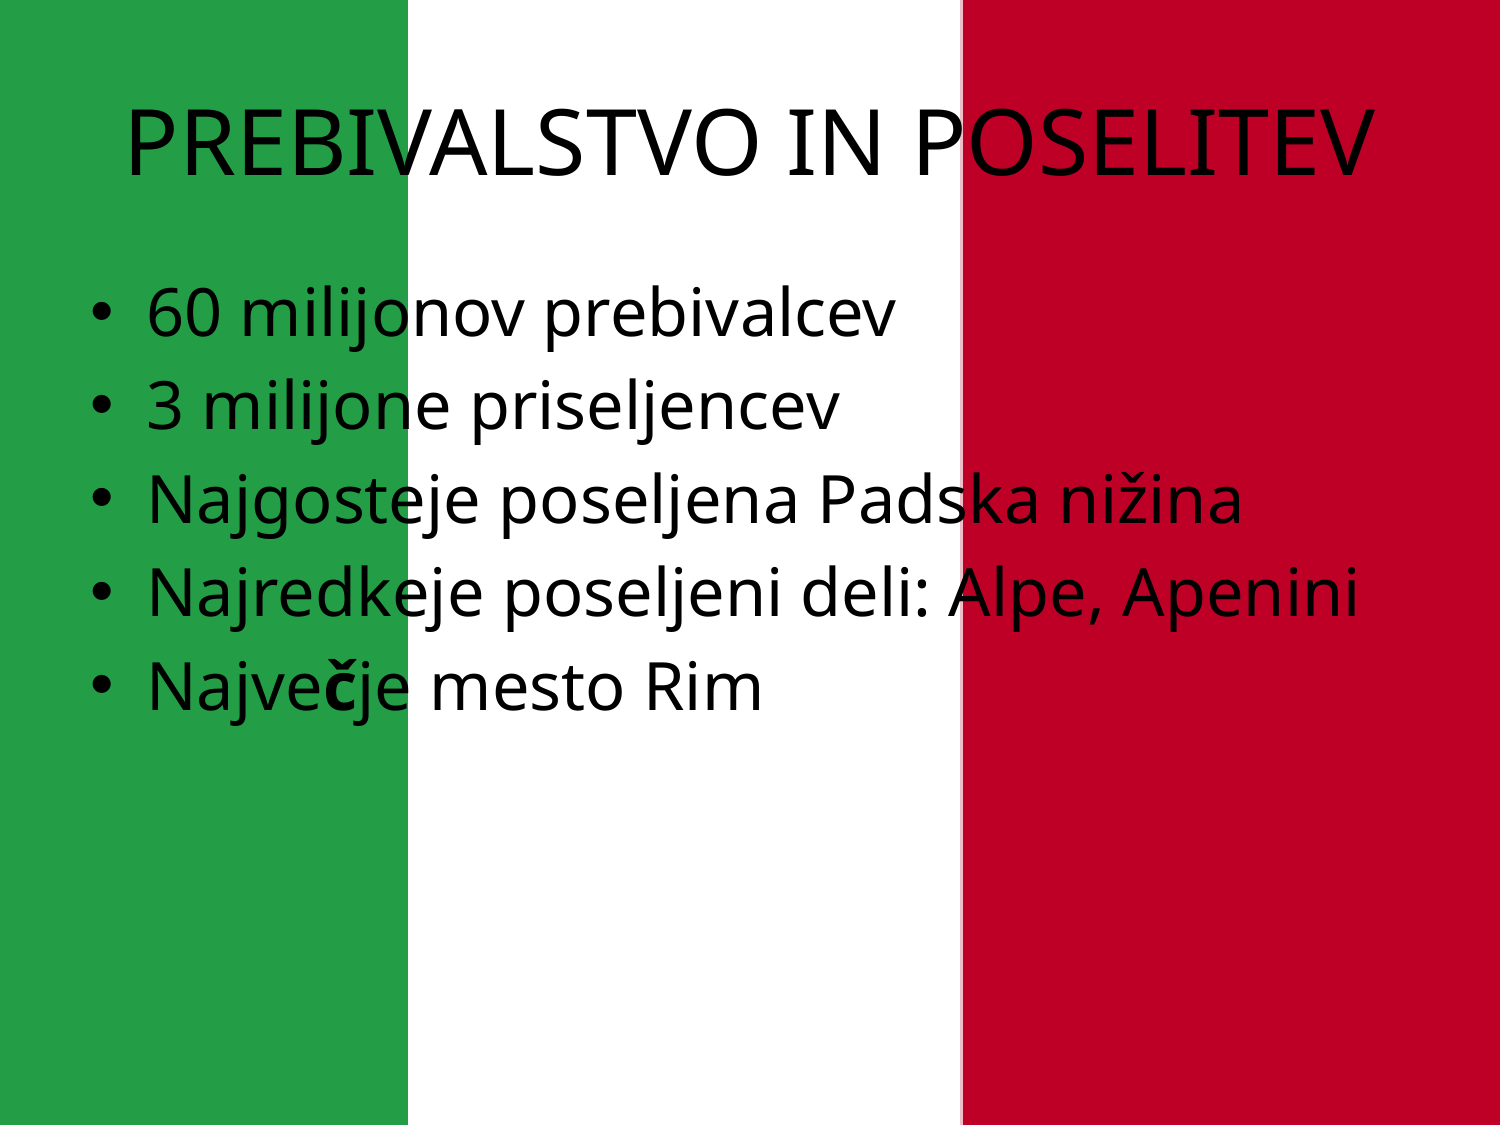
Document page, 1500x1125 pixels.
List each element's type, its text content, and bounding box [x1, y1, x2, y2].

title PREBIVALSTVO IN POSELITEV [75, 45, 1425, 233]
picture [0, 0, 1500, 1125]
list 60 milijonov prebivalcev 3 milijone priseljencev Najgosteje poseljena Padska nižina Najredkeje poseljeni deli: Alpe, Apenini Največje mesto Rim [75, 262, 1425, 1005]
